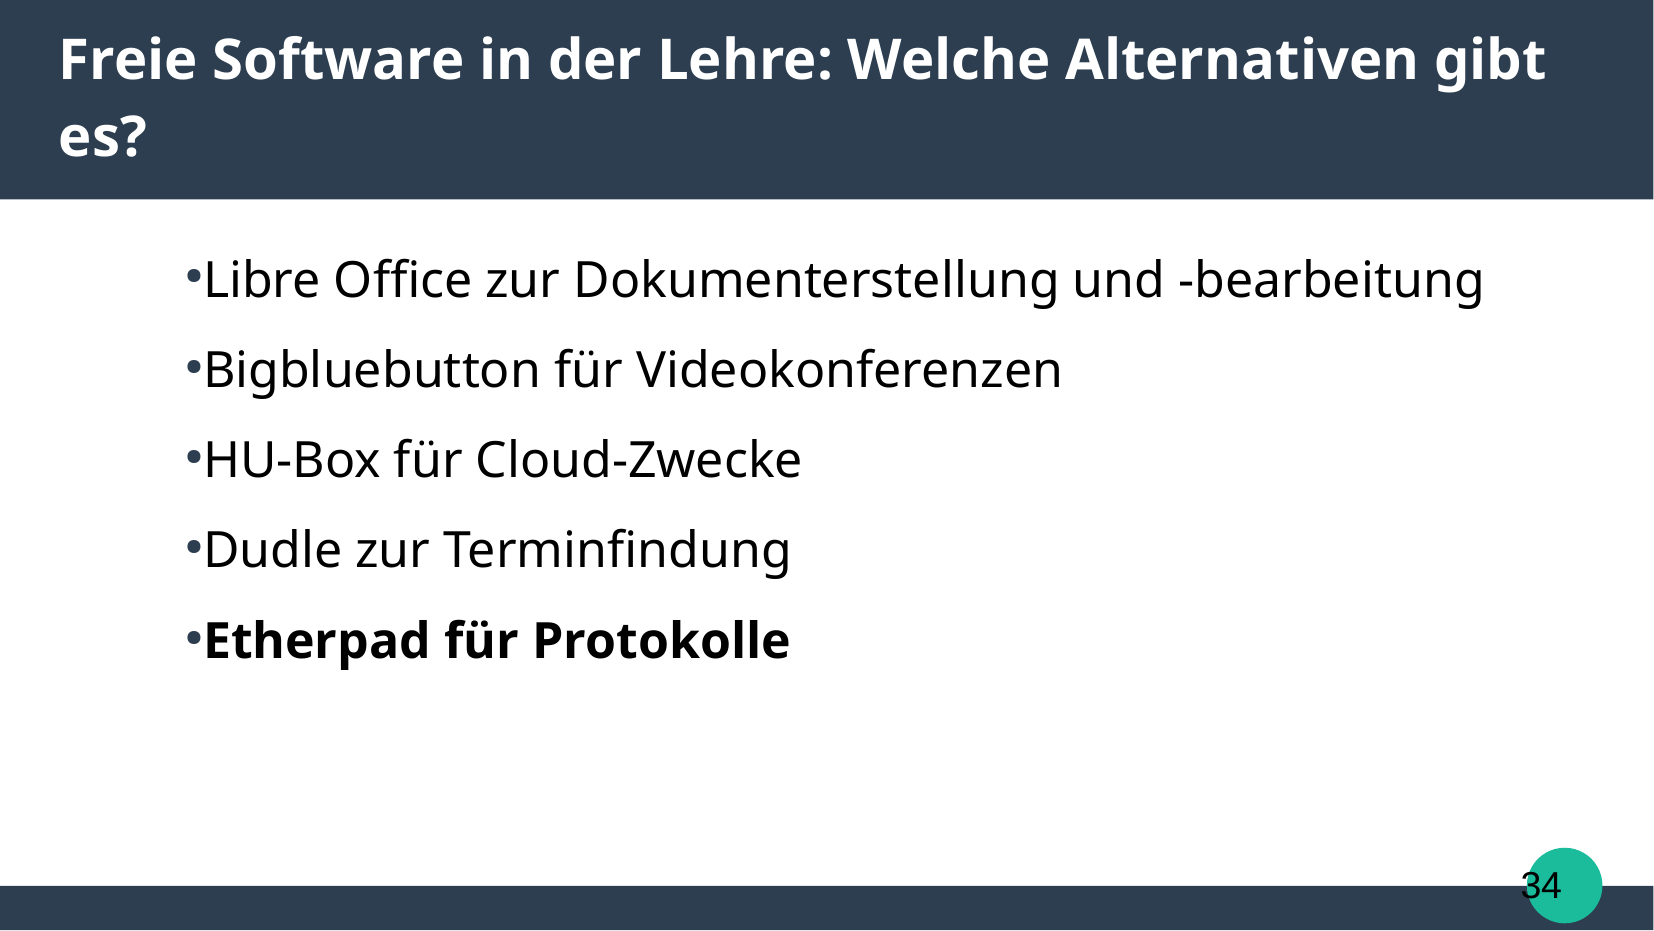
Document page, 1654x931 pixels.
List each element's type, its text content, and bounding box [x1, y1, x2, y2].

list Libre Office zur Dokumenterstellung und -bearbeitung Bigbluebutton für Videokonferenzen HU-Box für Cloud-Zwecke Dudle zur Terminfindung Etherpad für Protokolle [59, 243, 1595, 864]
title Freie Software in der Lehre: Welche Alternativen gibt es? [59, 37, 1595, 155]
